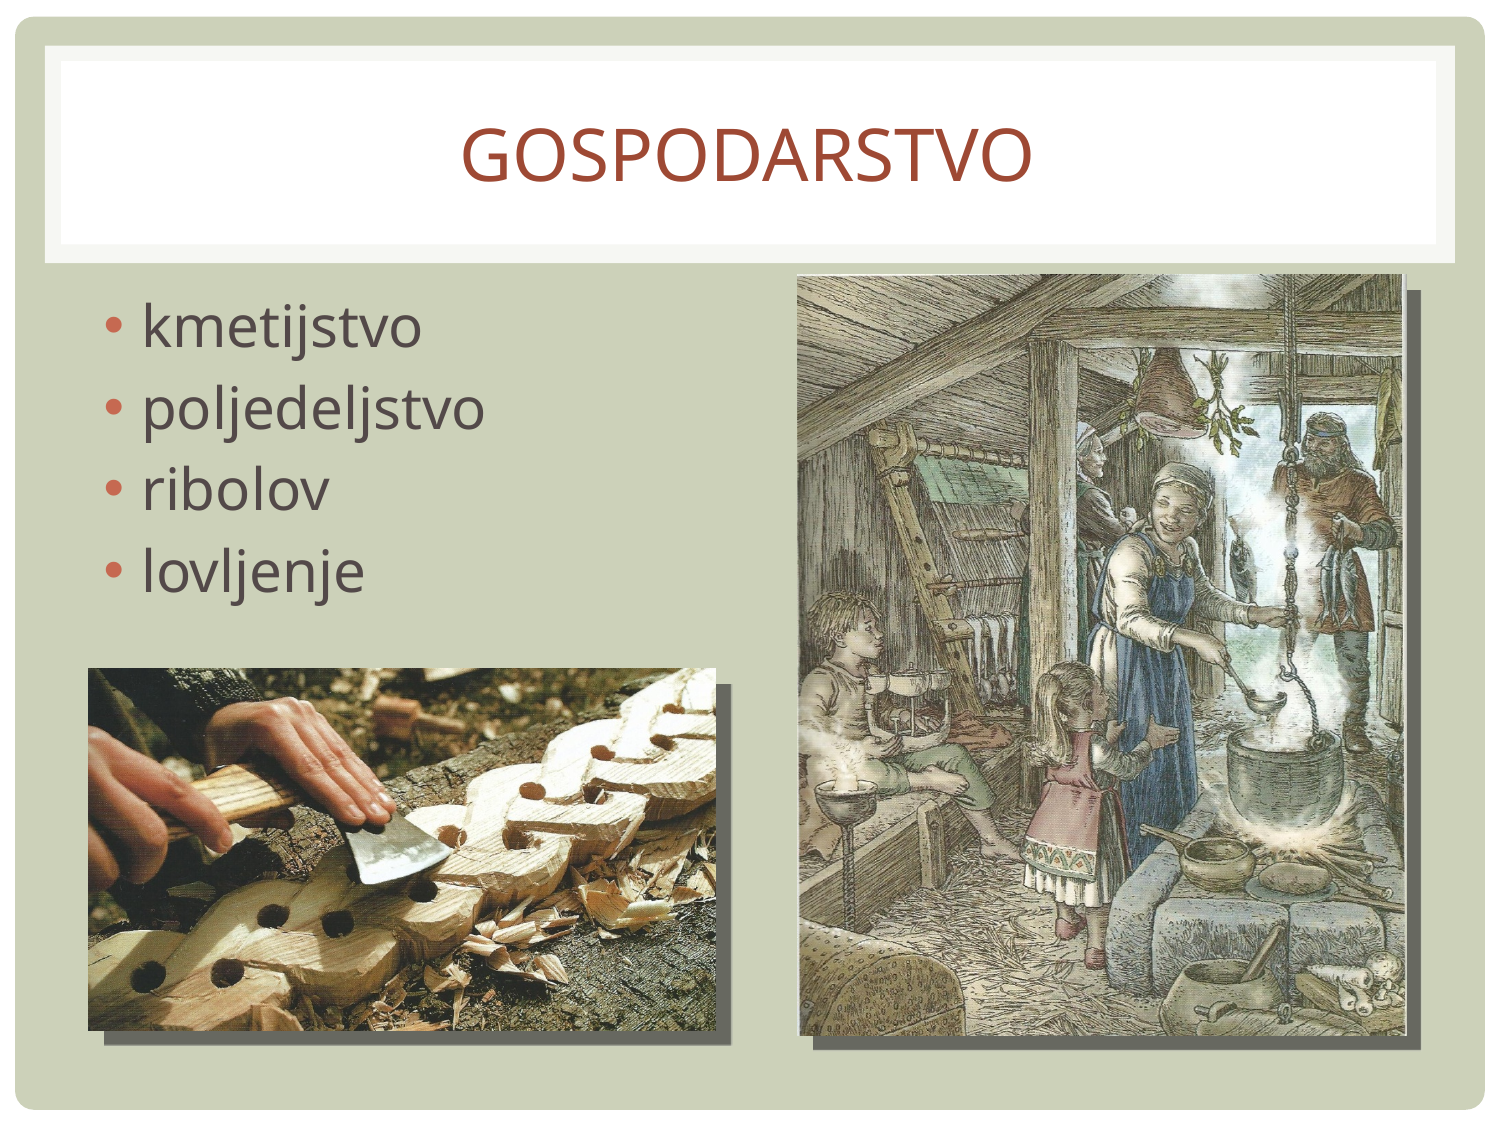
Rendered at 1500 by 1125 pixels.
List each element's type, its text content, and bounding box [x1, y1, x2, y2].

title gospodarstvo [69, 66, 1425, 238]
picture [88, 668, 716, 1031]
list kmetijstvo poljedeljstvo ribolov lovljenje [69, 282, 733, 1005]
picture [797, 274, 1407, 1036]
